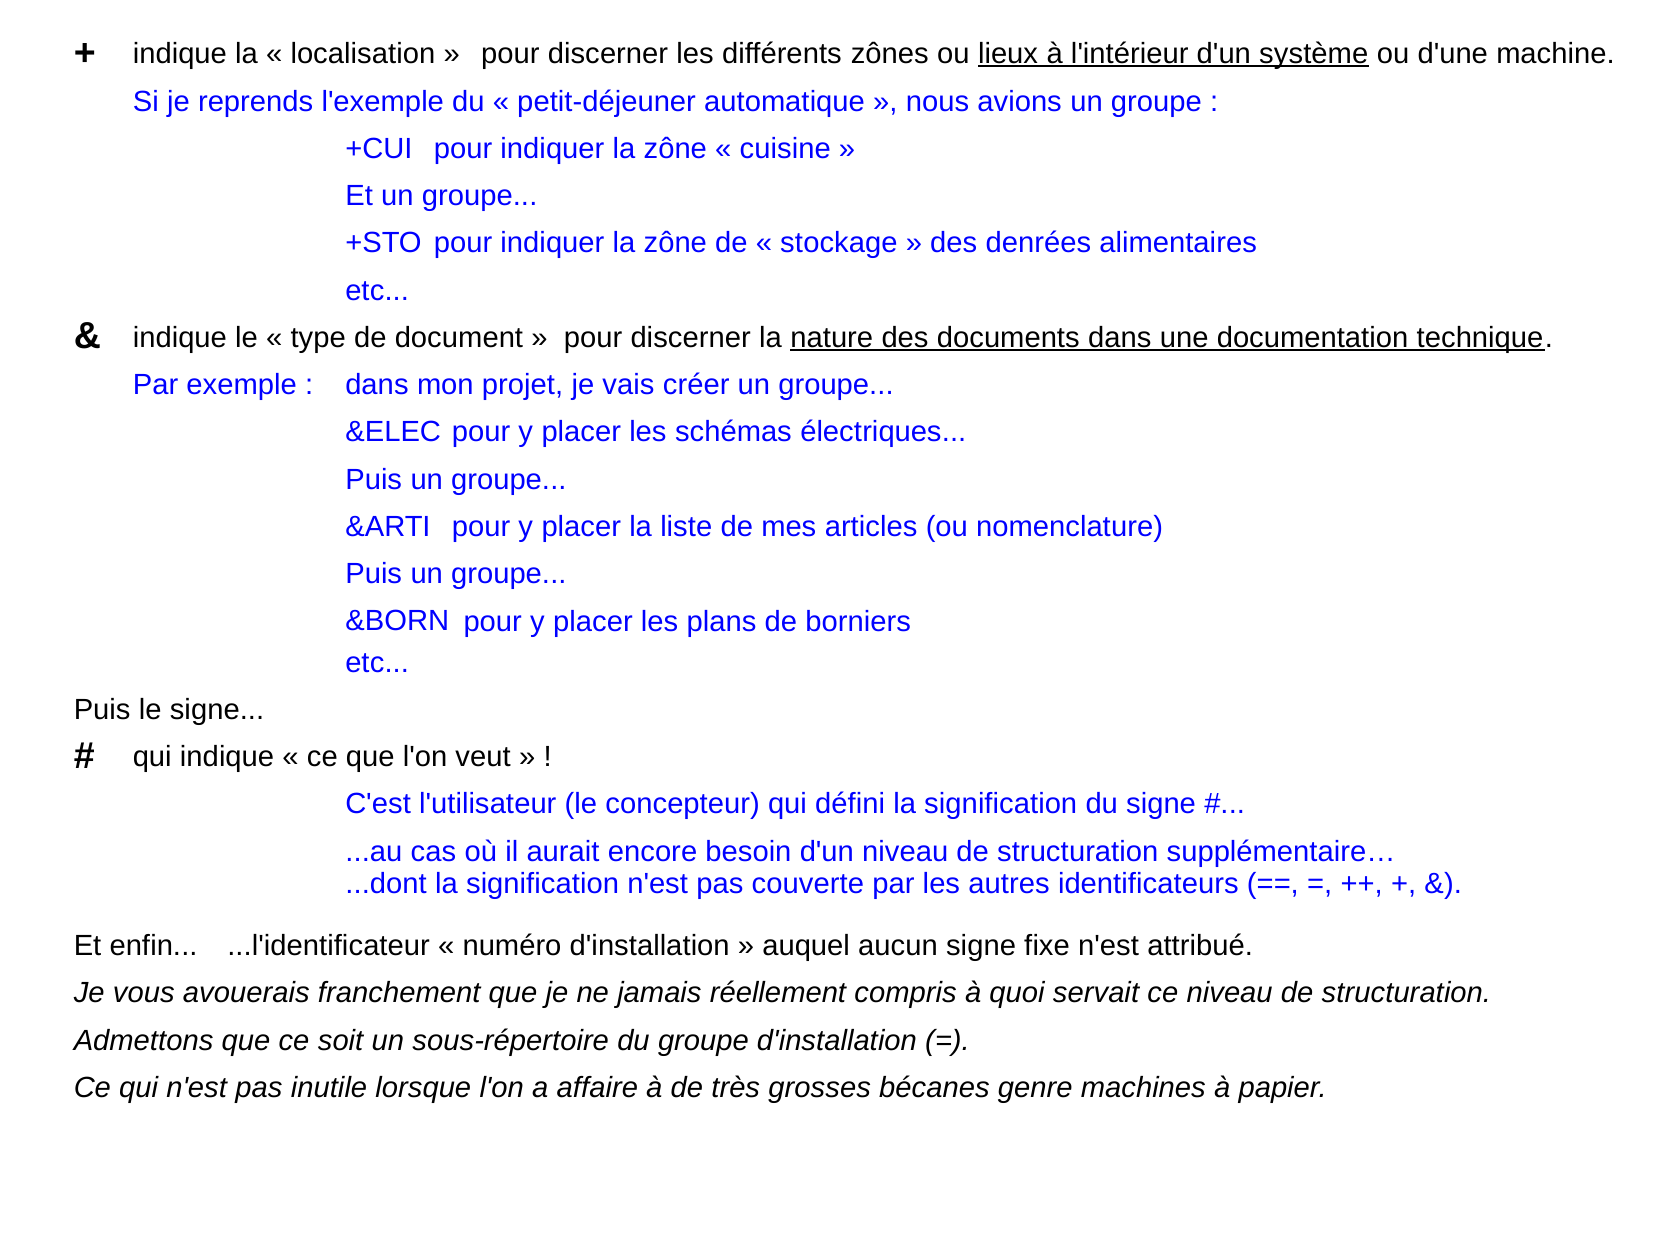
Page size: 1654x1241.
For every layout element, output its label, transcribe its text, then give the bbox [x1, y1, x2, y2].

text_box pour y placer les schémas électriques... [437, 408, 1512, 455]
text_box + [59, 23, 130, 81]
text_box pour discerner la nature des documents dans une documentation technique. [549, 313, 1619, 360]
text_box Puis un groupe... [330, 549, 1619, 600]
text_box ...l'identificateur « numéro d'installation » auquel aucun signe fixe n'est attribué. [212, 921, 1595, 968]
text_box etc... [330, 638, 1619, 688]
text_box Si je reprends l'exemple du « petit-déjeuner automatique », nous avions un groupe : [118, 77, 1406, 127]
text_box +STO [330, 219, 419, 266]
text_box Et un groupe... [330, 171, 1619, 222]
text_box Par exemple : [118, 360, 330, 411]
text_box Puis un groupe... [330, 455, 1619, 505]
text_box &ELEC [330, 407, 461, 455]
text_box ...au cas où il aurait encore besoin d'un niveau de structuration supplémentaire… ...dont la signification n'est pas couverte par les autres identificateurs (==, =, ++, +, &). [330, 827, 1619, 908]
text_box pour y placer la liste de mes articles (ou nomenclature) [437, 502, 1512, 549]
text_box &ARTI [330, 502, 437, 549]
text_box & [59, 307, 130, 365]
text_box pour indiquer la zône de « stockage » des denrées alimentaires [419, 219, 1323, 266]
text_box &BORN [330, 596, 473, 638]
text_box pour y placer les plans de borniers [448, 597, 1524, 638]
text_box C'est l'utilisateur (le concepteur) qui défini la signification du signe #... [330, 780, 1619, 827]
text_box etc... [330, 266, 1619, 313]
text_box indique le « type de document » [118, 313, 549, 360]
text_box qui indique « ce que l'on veut » ! [118, 732, 697, 783]
text_box Admettons que ce soit un sous-répertoire du groupe d'installation (=). [59, 1016, 1619, 1063]
text_box Et enfin... [59, 921, 212, 968]
text_box +CUI [330, 124, 419, 171]
text_box pour discerner les différents zônes ou lieux à l'intérieur d'un système ou d'une machine. [466, 29, 1642, 80]
text_box # [59, 726, 130, 784]
text_box Je vous avouerais franchement que je ne jamais réellement compris à quoi servait ce niveau de structuration. [59, 968, 1619, 1016]
text_box indique la « localisation » [118, 29, 466, 77]
text_box dans mon projet, je vais créer un groupe... [330, 360, 1619, 411]
text_box Ce qui n'est pas inutile lorsque l'on a affaire à de très grosses bécanes genre machines à papier. [59, 1063, 1619, 1114]
text_box Puis le signe... [59, 685, 508, 732]
text_box pour indiquer la zône « cuisine » [419, 124, 1016, 171]
